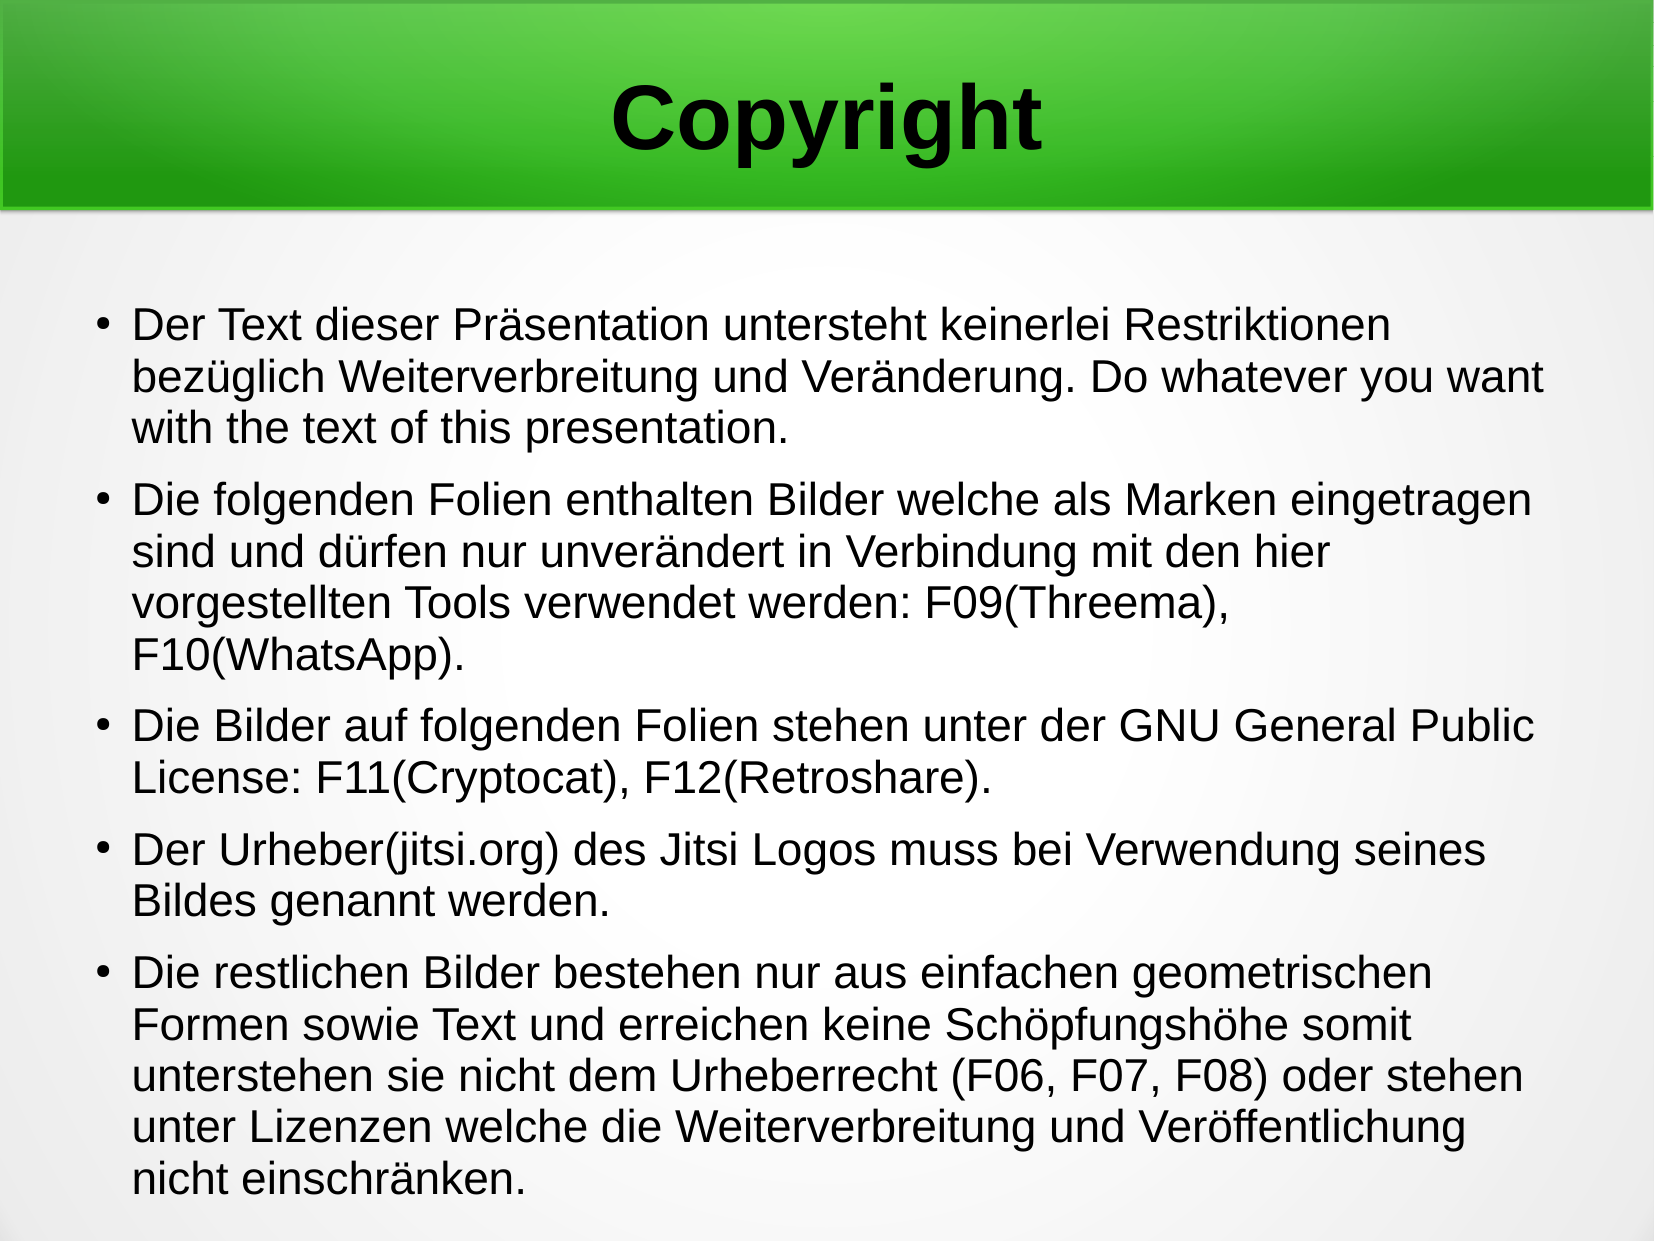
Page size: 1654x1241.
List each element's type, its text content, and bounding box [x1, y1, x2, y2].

title Copyright [82, 47, 1571, 189]
list Der Text dieser Präsentation untersteht keinerlei Restriktionen bezüglich Weiterverbreitung und Veränderung. Do whatever you want with the text of this presentation. Die folgenden Folien enthalten Bilder welche als Marken eingetragen sind und dürfen nur unverändert in Verbindung mit den hier vorgestellten Tools verwendet werden: F09(Threema), F10(WhatsApp). Die Bilder auf folgenden Folien stehen unter der GNU General Public License: F11(Cryptocat), F12(Retroshare). Der Urheber(jitsi.org) des Jitsi Logos muss bei Verwendung seines Bildes genannt werden. Die restlichen Bilder bestehen nur aus einfachen geometrischen Formen sowie Text und erreichen keine Schöpfungshöhe somit unterstehen sie nicht dem Urheberrecht (F06, F07, F08) oder stehen unter Lizenzen welche die Weiterverbreitung und Veröffentlichung nicht einschränken. [82, 299, 1571, 1205]
